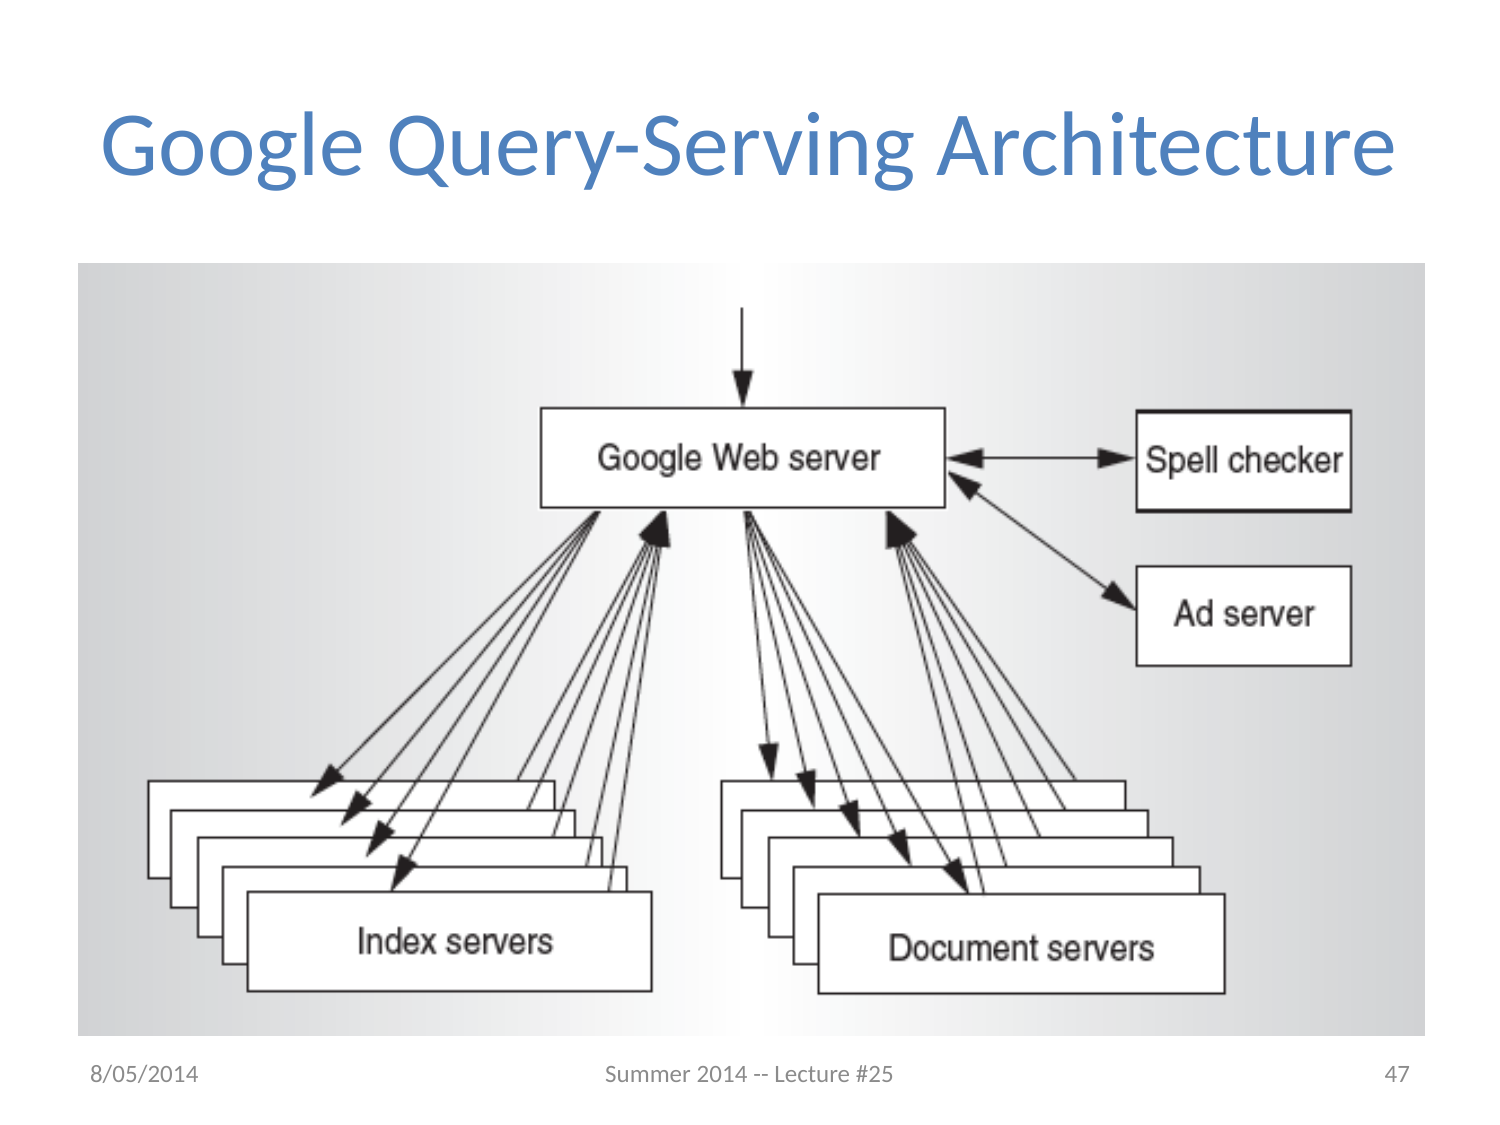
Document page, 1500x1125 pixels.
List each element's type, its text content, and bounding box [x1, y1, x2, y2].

slide_number <number> [1074, 1042, 1425, 1103]
footer Summer 2014 -- Lecture #25 [512, 1042, 988, 1103]
slide_number 8/05/2014 [75, 1042, 425, 1103]
picture [78, 263, 1425, 1036]
title Google Query-Serving Architecture [75, 45, 1425, 233]
